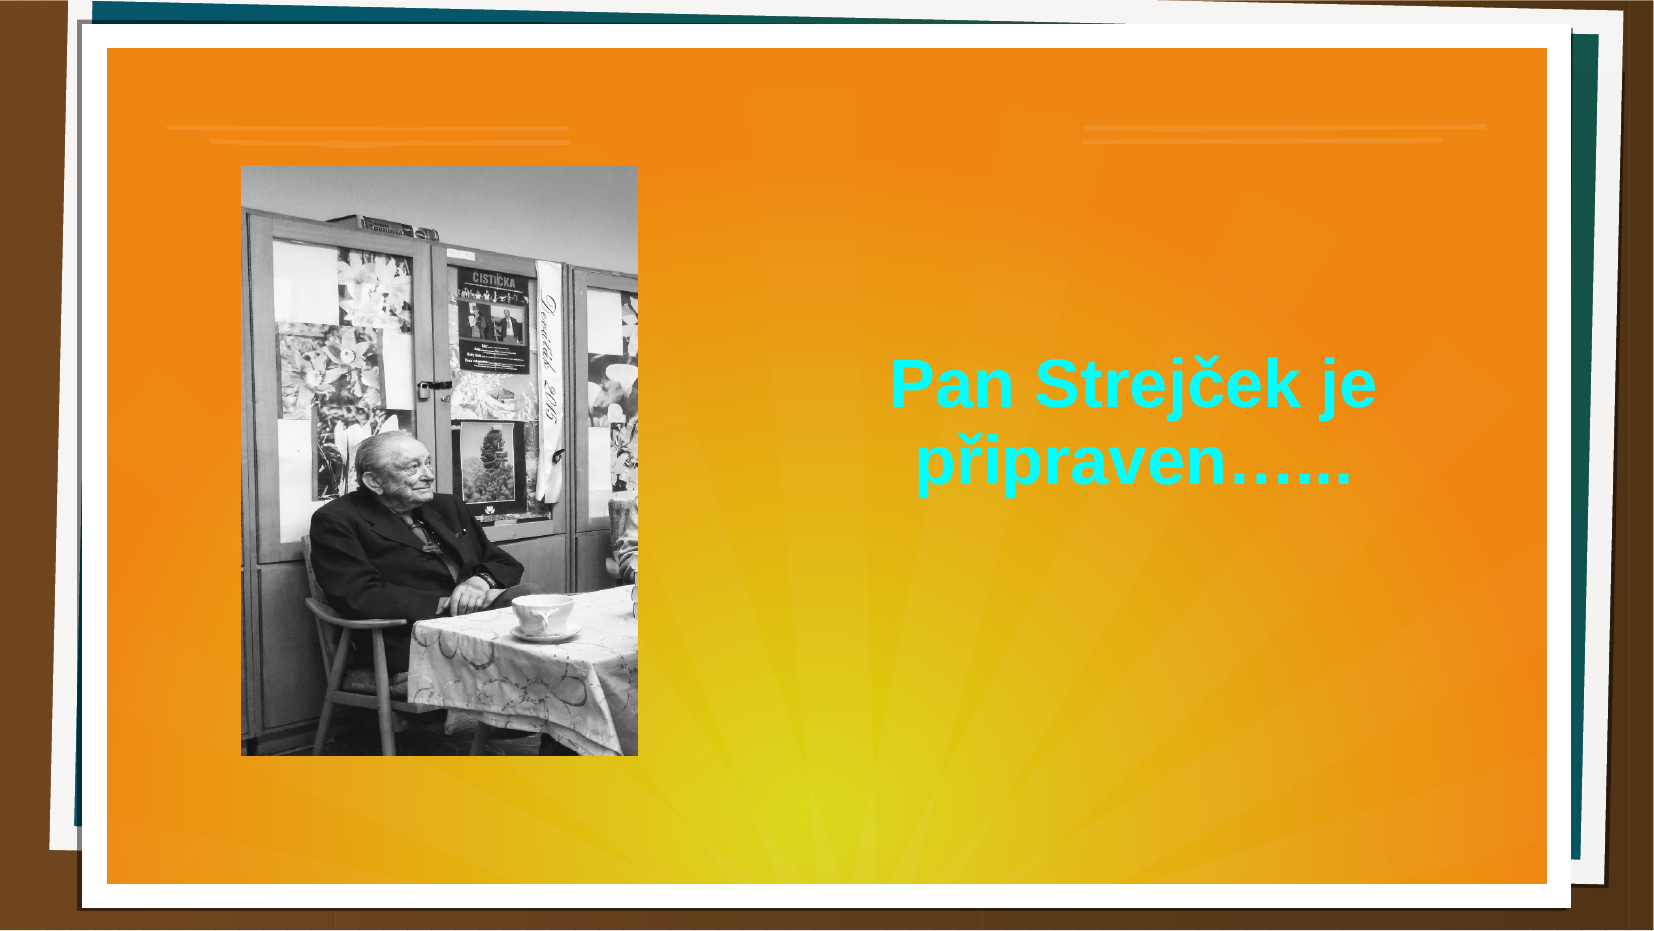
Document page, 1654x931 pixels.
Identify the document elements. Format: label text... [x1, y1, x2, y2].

title Pan Strejček je připraven…... [874, 345, 1394, 499]
picture [241, 165, 638, 756]
